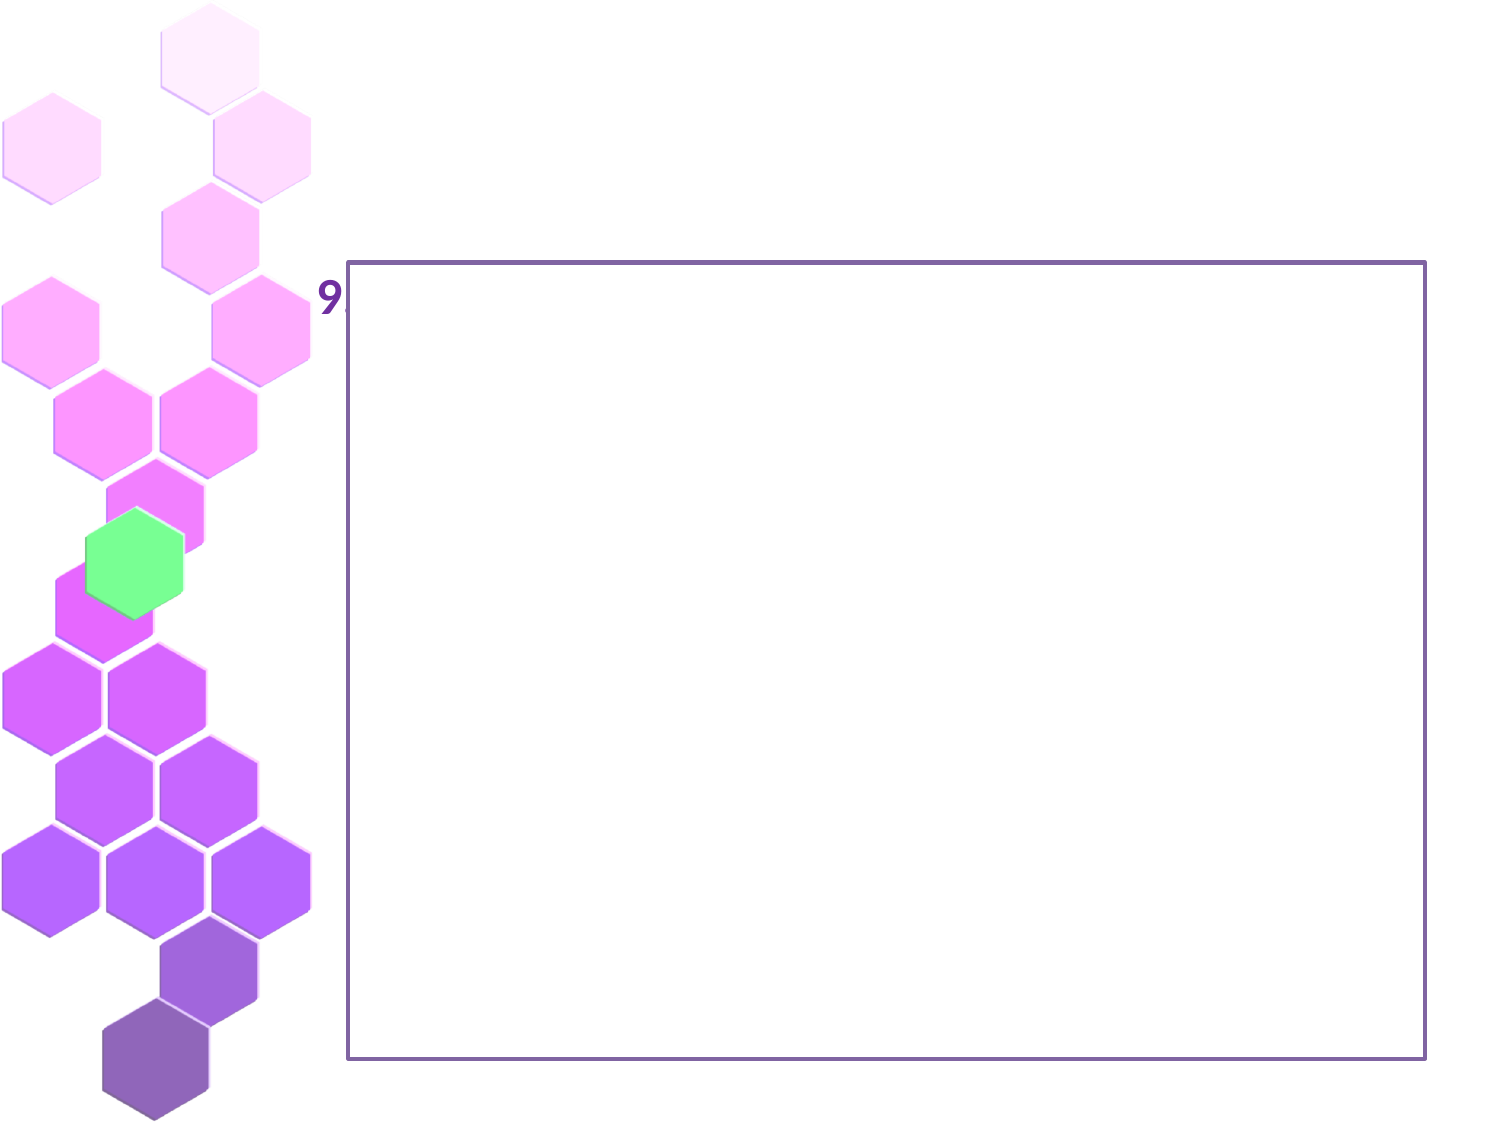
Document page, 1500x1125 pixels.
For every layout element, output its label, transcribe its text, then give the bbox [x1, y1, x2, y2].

title 9. ¿De qué parte de una NIC es el chip RTL8139D ? [301, 255, 1415, 339]
text_box [348, 262, 1426, 1059]
picture [0, 0, 313, 1123]
